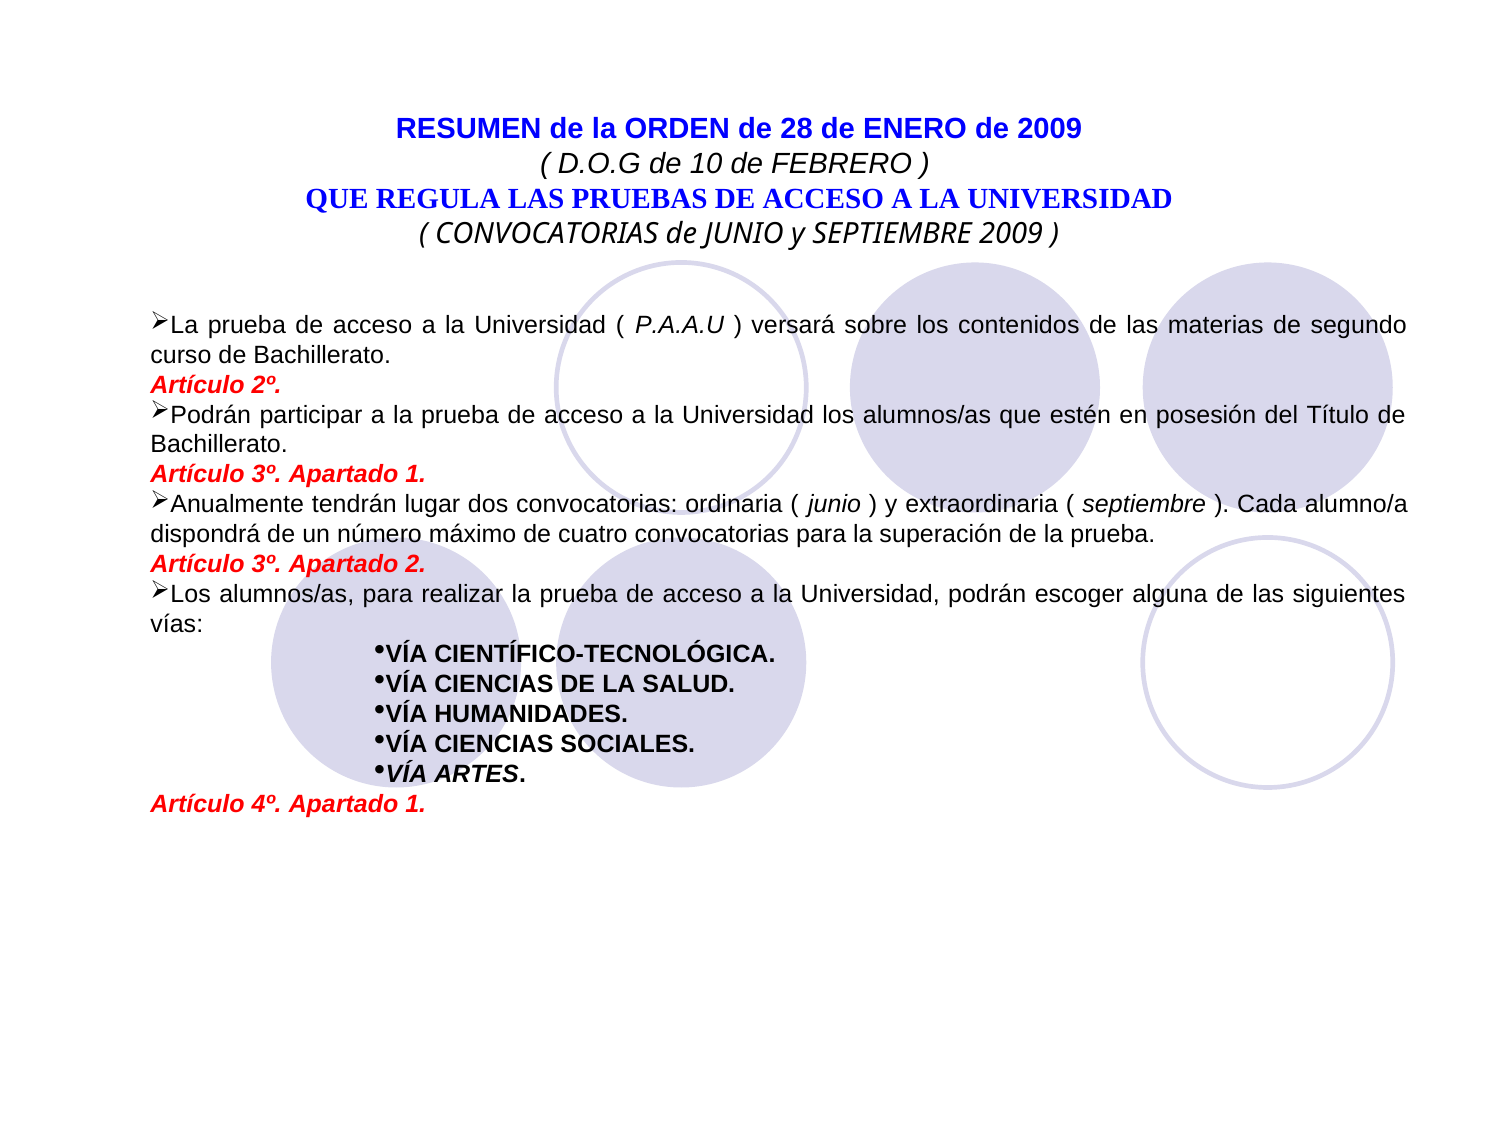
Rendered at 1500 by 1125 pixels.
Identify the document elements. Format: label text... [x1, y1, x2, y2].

text_box RESUMEN de la ORDEN de 28 de ENERO de 2009 ( D.O.G de 10 de FEBRERO ) QUE REGULA LAS PRUEBAS DE ACCESO A LA UNIVERSIDAD ( CONVOCATORIAS de JUNIO y SEPTIEMBRE 2009 ) [290, 101, 1189, 250]
text_box La prueba de acceso a la Universidad ( P.A.A.U ) versará sobre los contenidos de las materias de segundo curso de Bachillerato. Artículo 2º. Podrán participar a la prueba de acceso a la Universidad los alumnos/as que estén en posesión del Título de Bachillerato. Artículo 3º. Apartado 1. Anualmente tendrán lugar dos convocatorias: ordinaria ( junio ) y extraordinaria ( septiembre ). Cada alumno/a dispondrá de un número máximo de cuatro convocatorias para la superación de la prueba. Artículo 3º. Apartado 2. Los alumnos/as, para realizar la prueba de acceso a la Universidad, podrán escoger alguna de las siguientes vías: VÍA CIENTÍFICO-TECNOLÓGICA. VÍA CIENCIAS DE LA SALUD. VÍA HUMANIDADES. VÍA CIENCIAS SOCIALES. VÍA ARTES. Artículo 4º. Apartado 1. [135, 300, 1424, 825]
